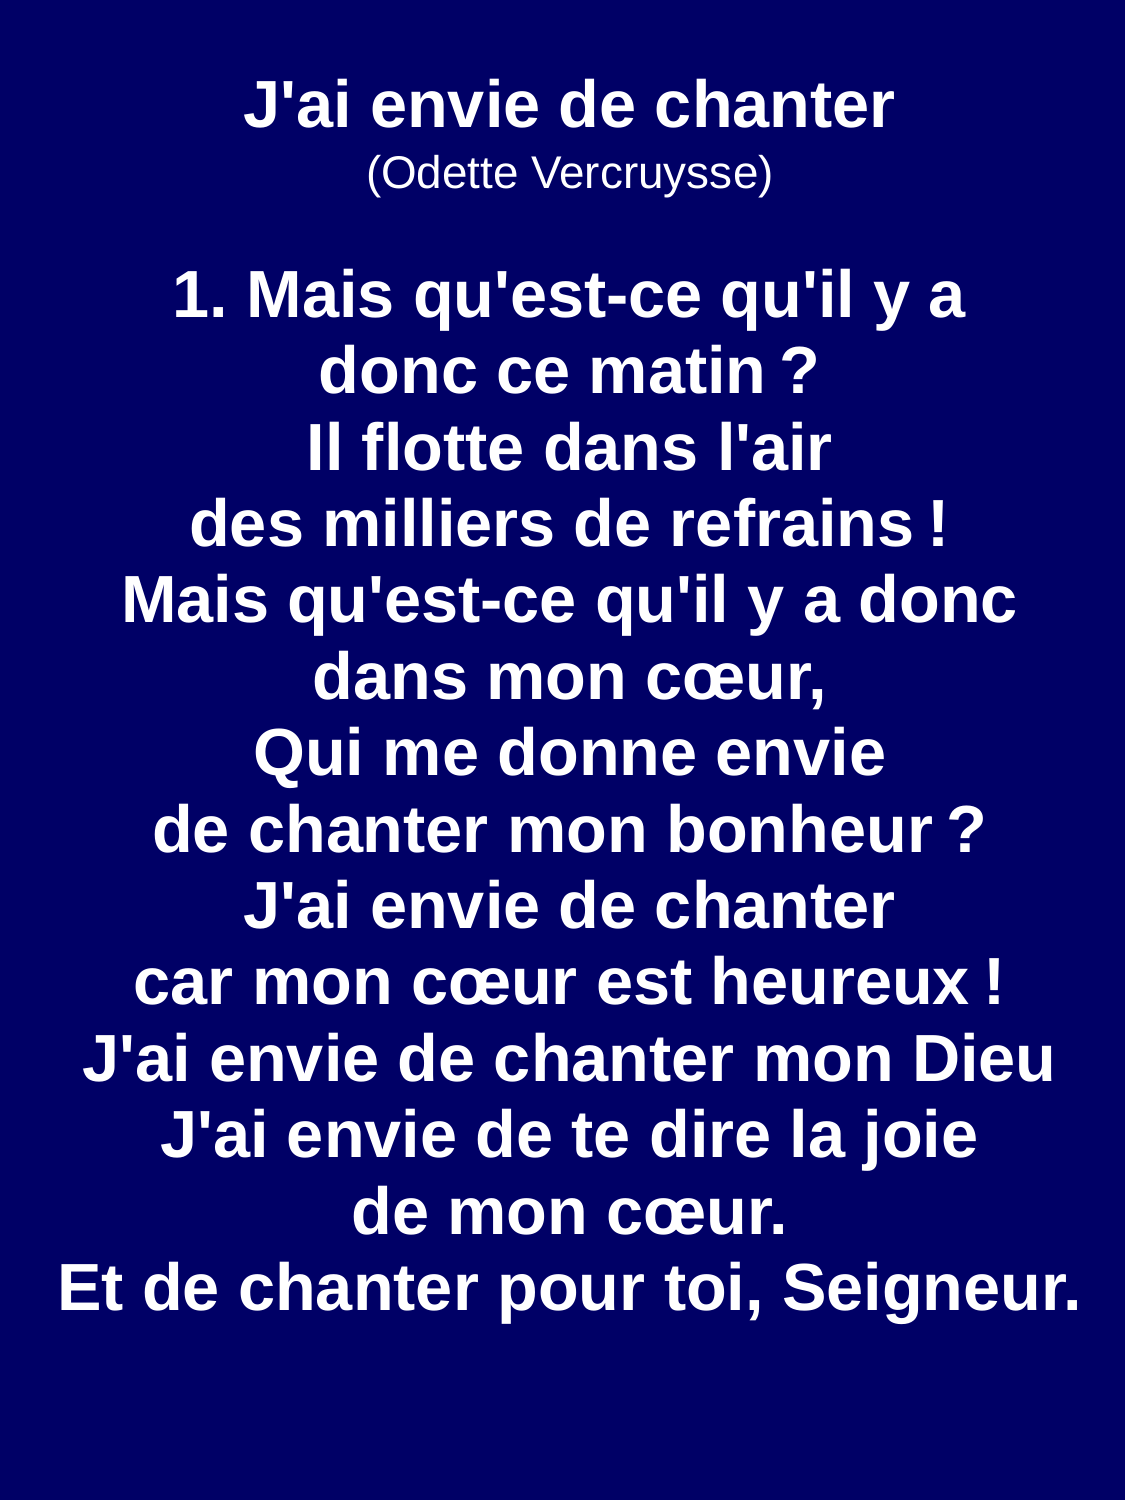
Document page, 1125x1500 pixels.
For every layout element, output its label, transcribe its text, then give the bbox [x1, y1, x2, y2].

text_box J'ai envie de chanter (Odette Vercruysse) 1. Mais qu'est-ce qu'il y a donc ce matin ? Il flotte dans l'air des milliers de refrains ! Mais qu'est-ce qu'il y a donc dans mon cœur, Qui me donne envie de chanter mon bonheur ? J'ai envie de chanter car mon cœur est heureux ! J'ai envie de chanter mon Dieu J'ai envie de te dire la joie de mon cœur. Et de chanter pour toi, Seigneur. [6, 11, 1125, 1382]
